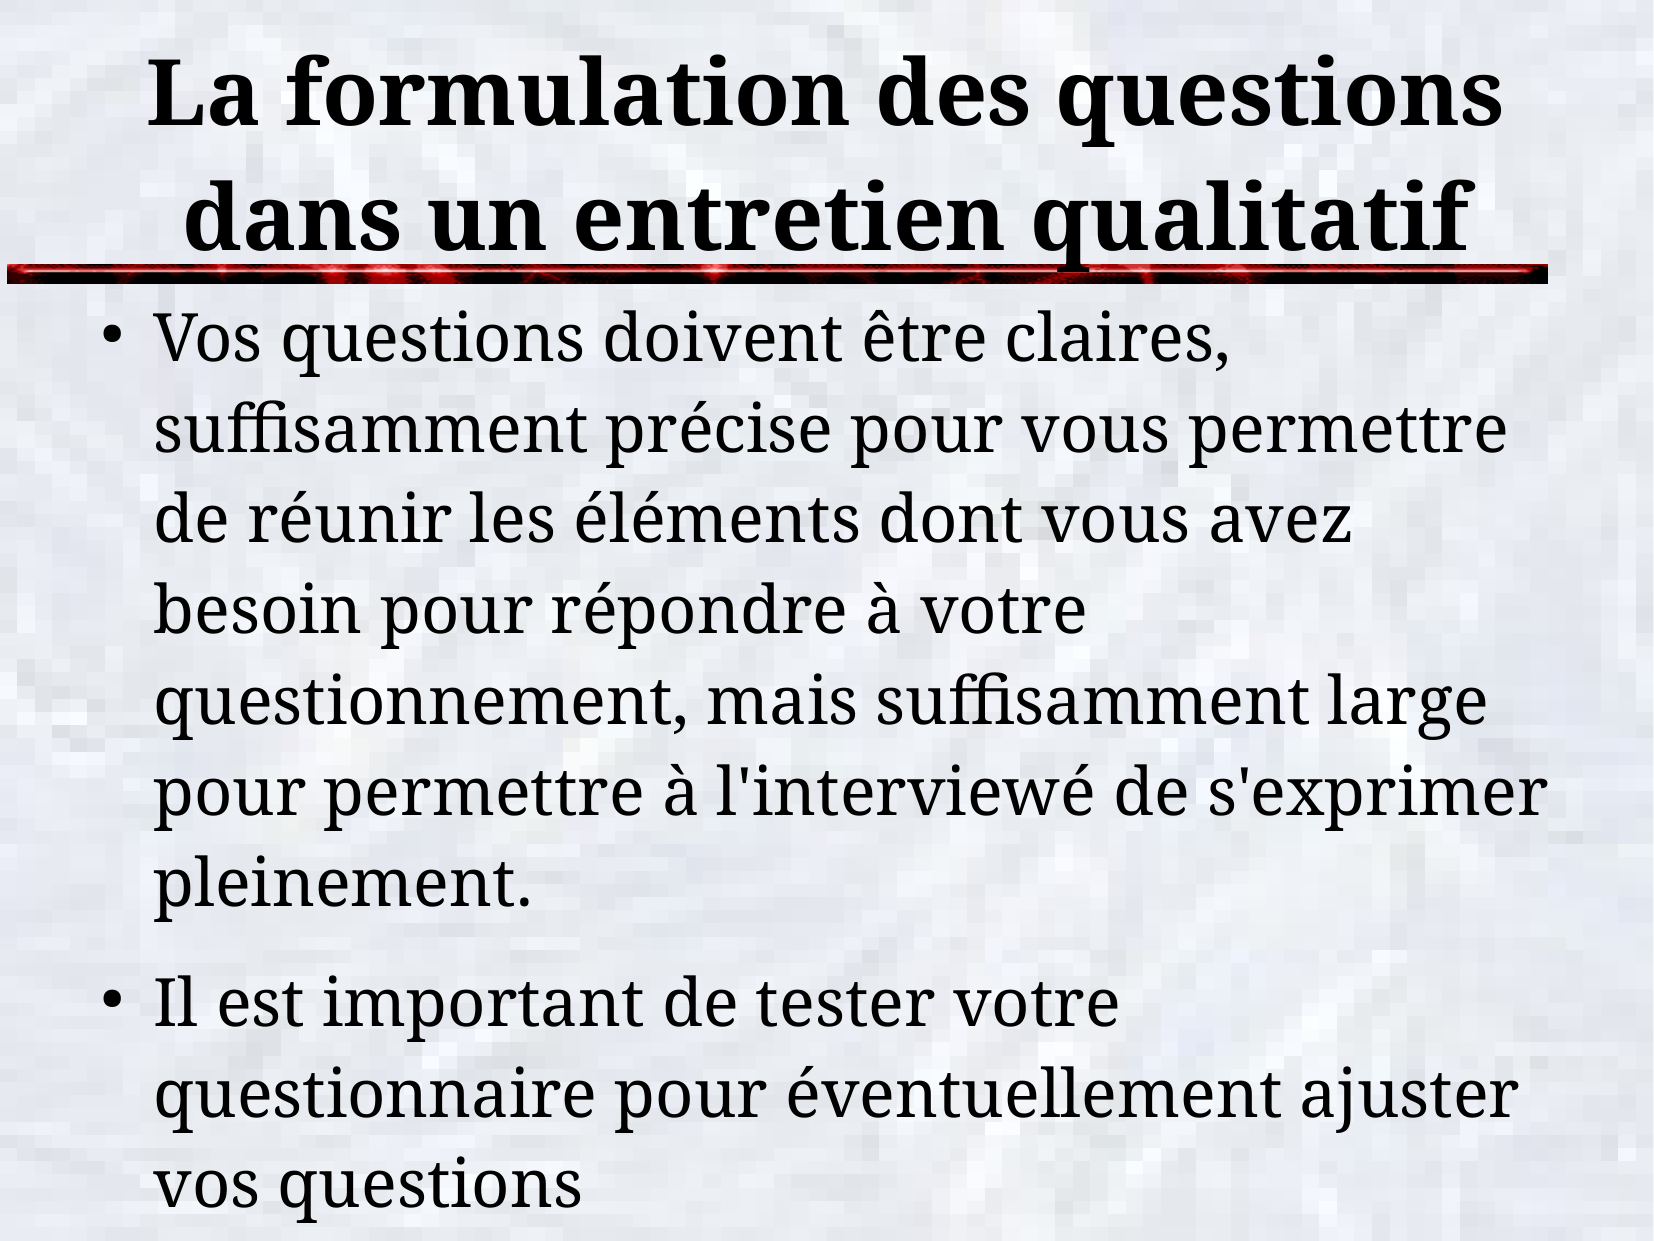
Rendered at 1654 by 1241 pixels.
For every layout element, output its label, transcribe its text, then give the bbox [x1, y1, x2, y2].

list Vos questions doivent être claires, suffisamment précise pour vous permettre de réunir les éléments dont vous avez besoin pour répondre à votre questionnement, mais suffisamment large pour permettre à l'interviewé de s'exprimer pleinement. Il est important de tester votre questionnaire pour éventuellement ajuster vos questions [82, 290, 1571, 1109]
picture [0, 0, 1654, 1241]
title La formulation des questions dans un entretien qualitatif [82, 49, 1571, 257]
